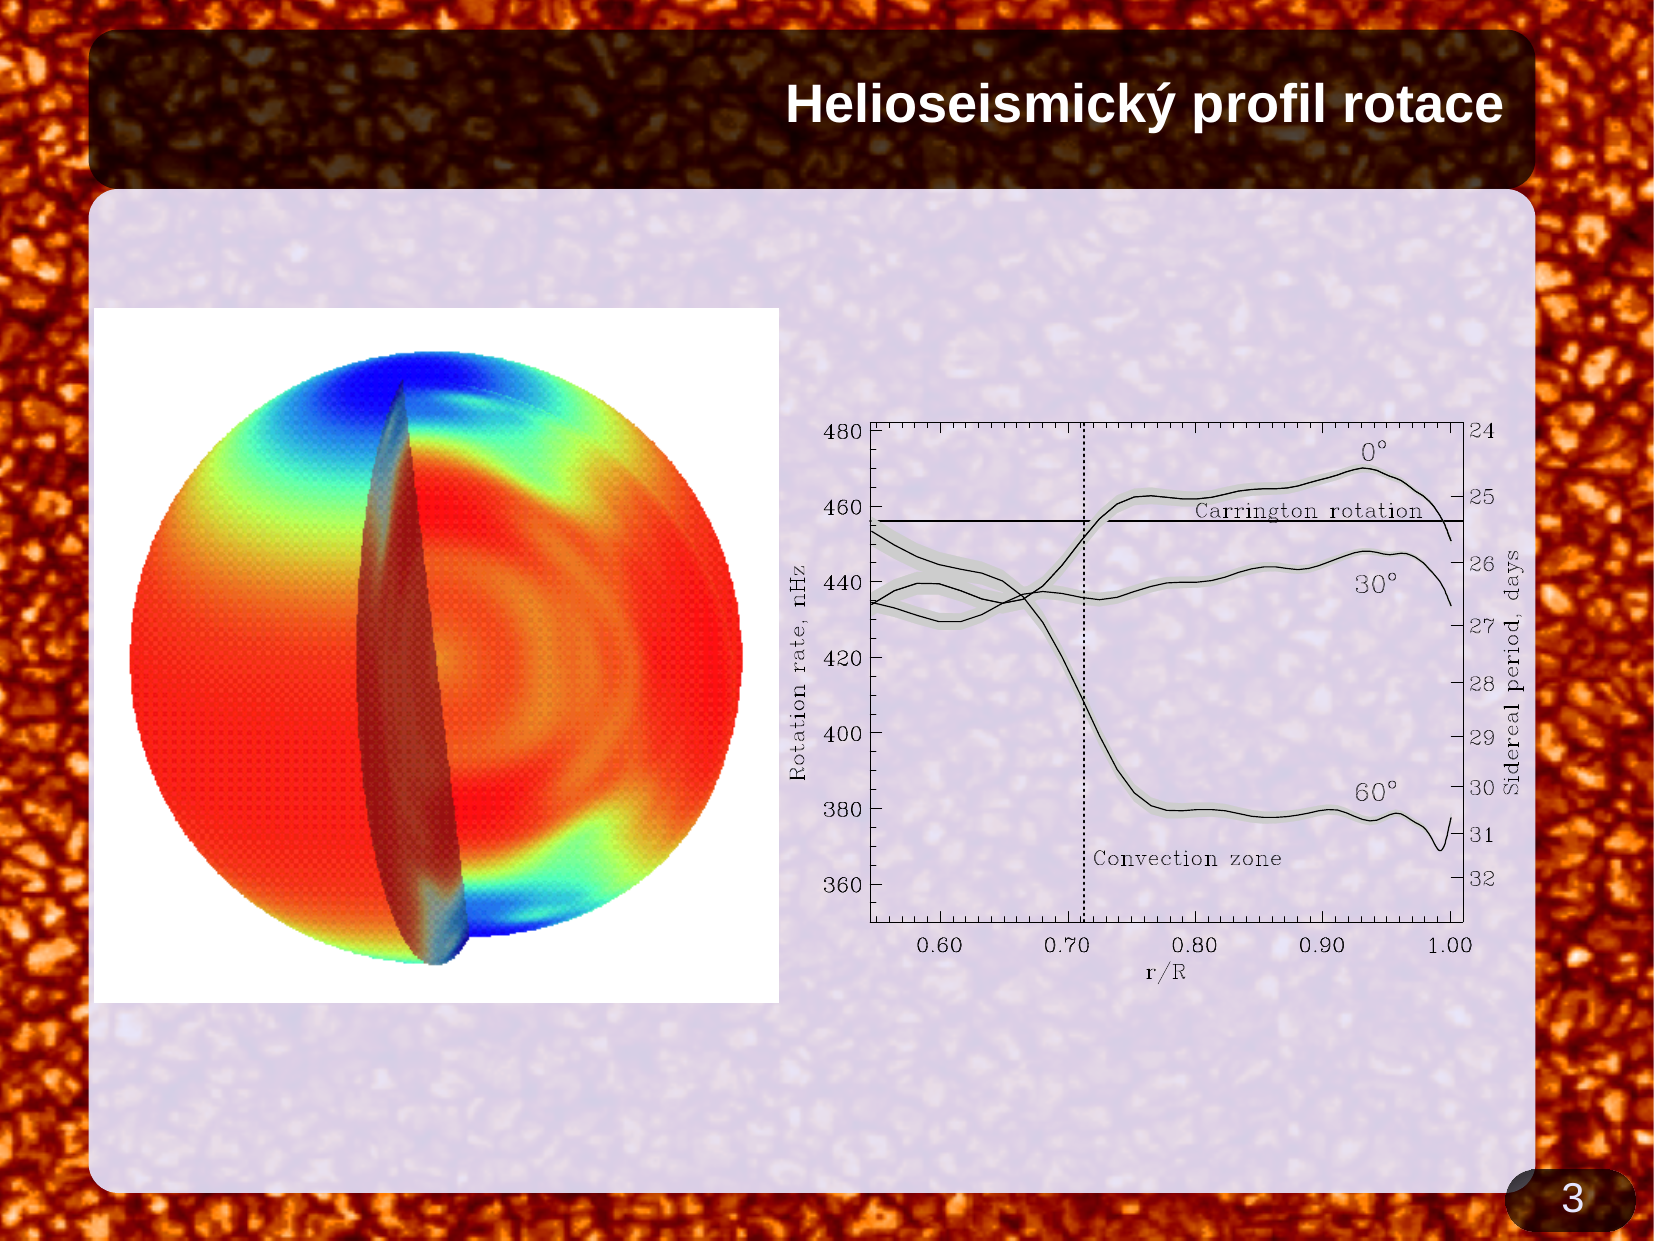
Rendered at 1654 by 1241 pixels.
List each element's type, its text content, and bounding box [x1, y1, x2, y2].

title Helioseismický profil rotace [118, 59, 1506, 148]
picture [0, 0, 1654, 1241]
